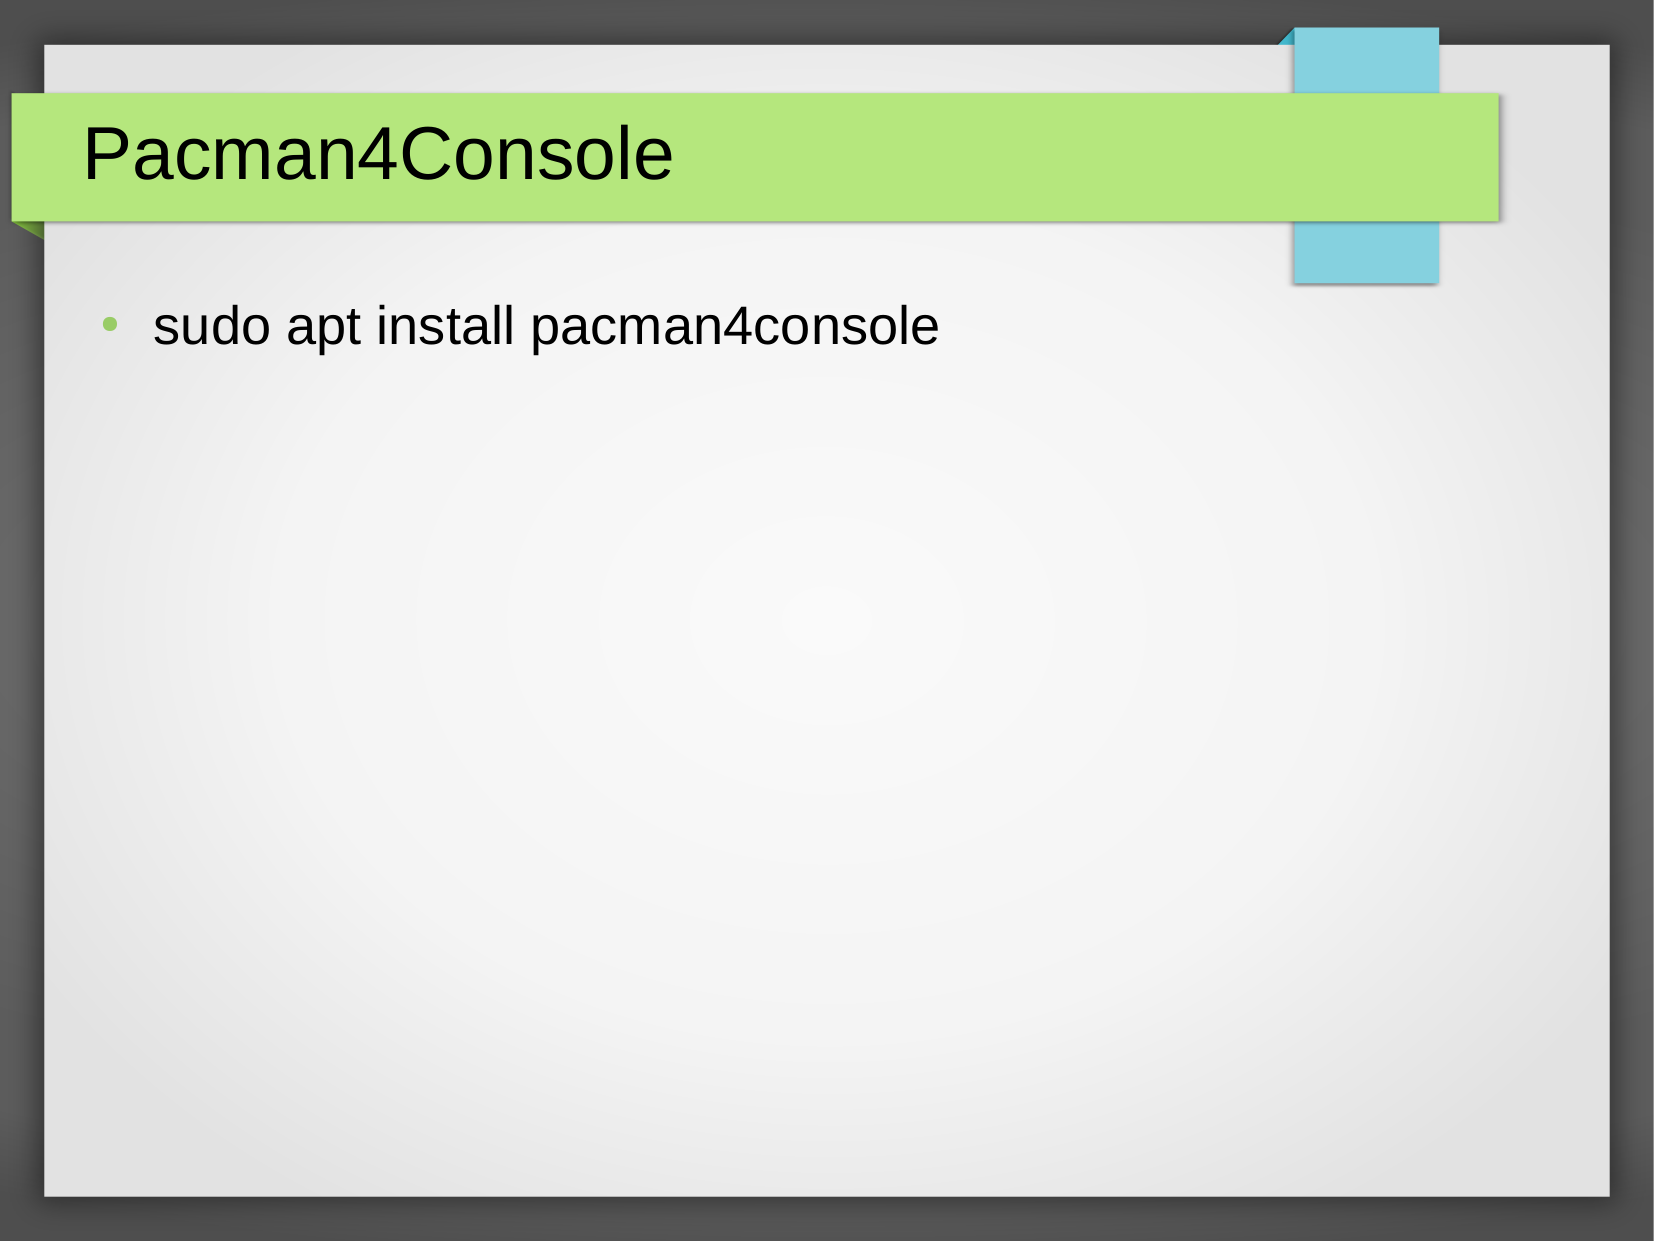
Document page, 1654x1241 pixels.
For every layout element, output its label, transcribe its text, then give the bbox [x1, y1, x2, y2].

list sudo apt install pacman4console [82, 295, 1571, 1015]
picture [0, 0, 1654, 1241]
title Pacman4Console [82, 94, 1264, 213]
